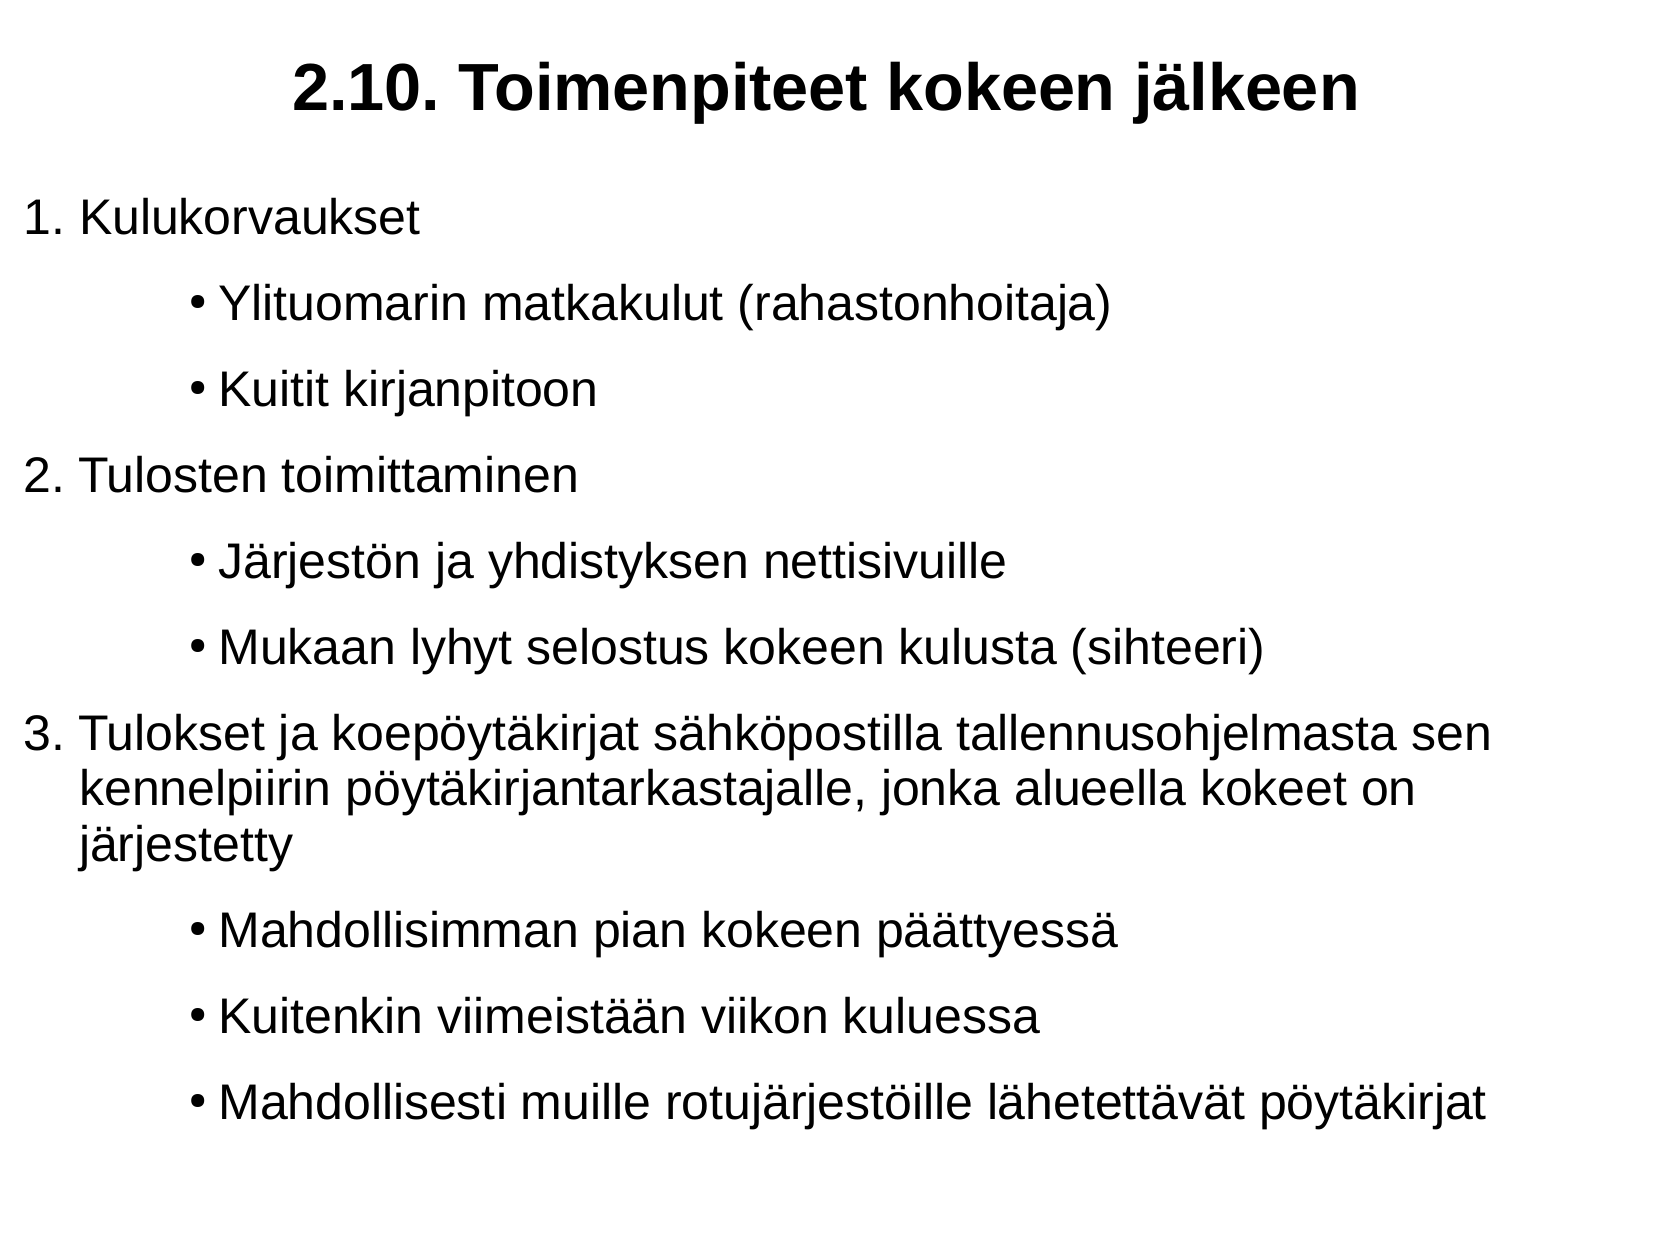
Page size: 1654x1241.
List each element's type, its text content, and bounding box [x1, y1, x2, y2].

title 2.10. Toimenpiteet kokeen jälkeen [82, 49, 1571, 142]
list 1. Kulukorvaukset Ylituomarin matkakulut (rahastonhoitaja) Kuitit kirjanpitoon 2. Tulosten toimittaminen Järjestön ja yhdistyksen nettisivuille Mukaan lyhyt selostus kokeen kulusta (sihteeri) 3. Tulokset ja koepöytäkirjat sähköpostilla tallennusohjelmasta sen kennelpiirin pöytäkirjantarkastajalle, jonka alueella kokeet on järjestetty Mahdollisimman pian kokeen päättyessä Kuitenkin viimeistään viikon kuluessa Mahdollisesti muille rotujärjestöille lähetettävät pöytäkirjat [23, 188, 1630, 1131]
